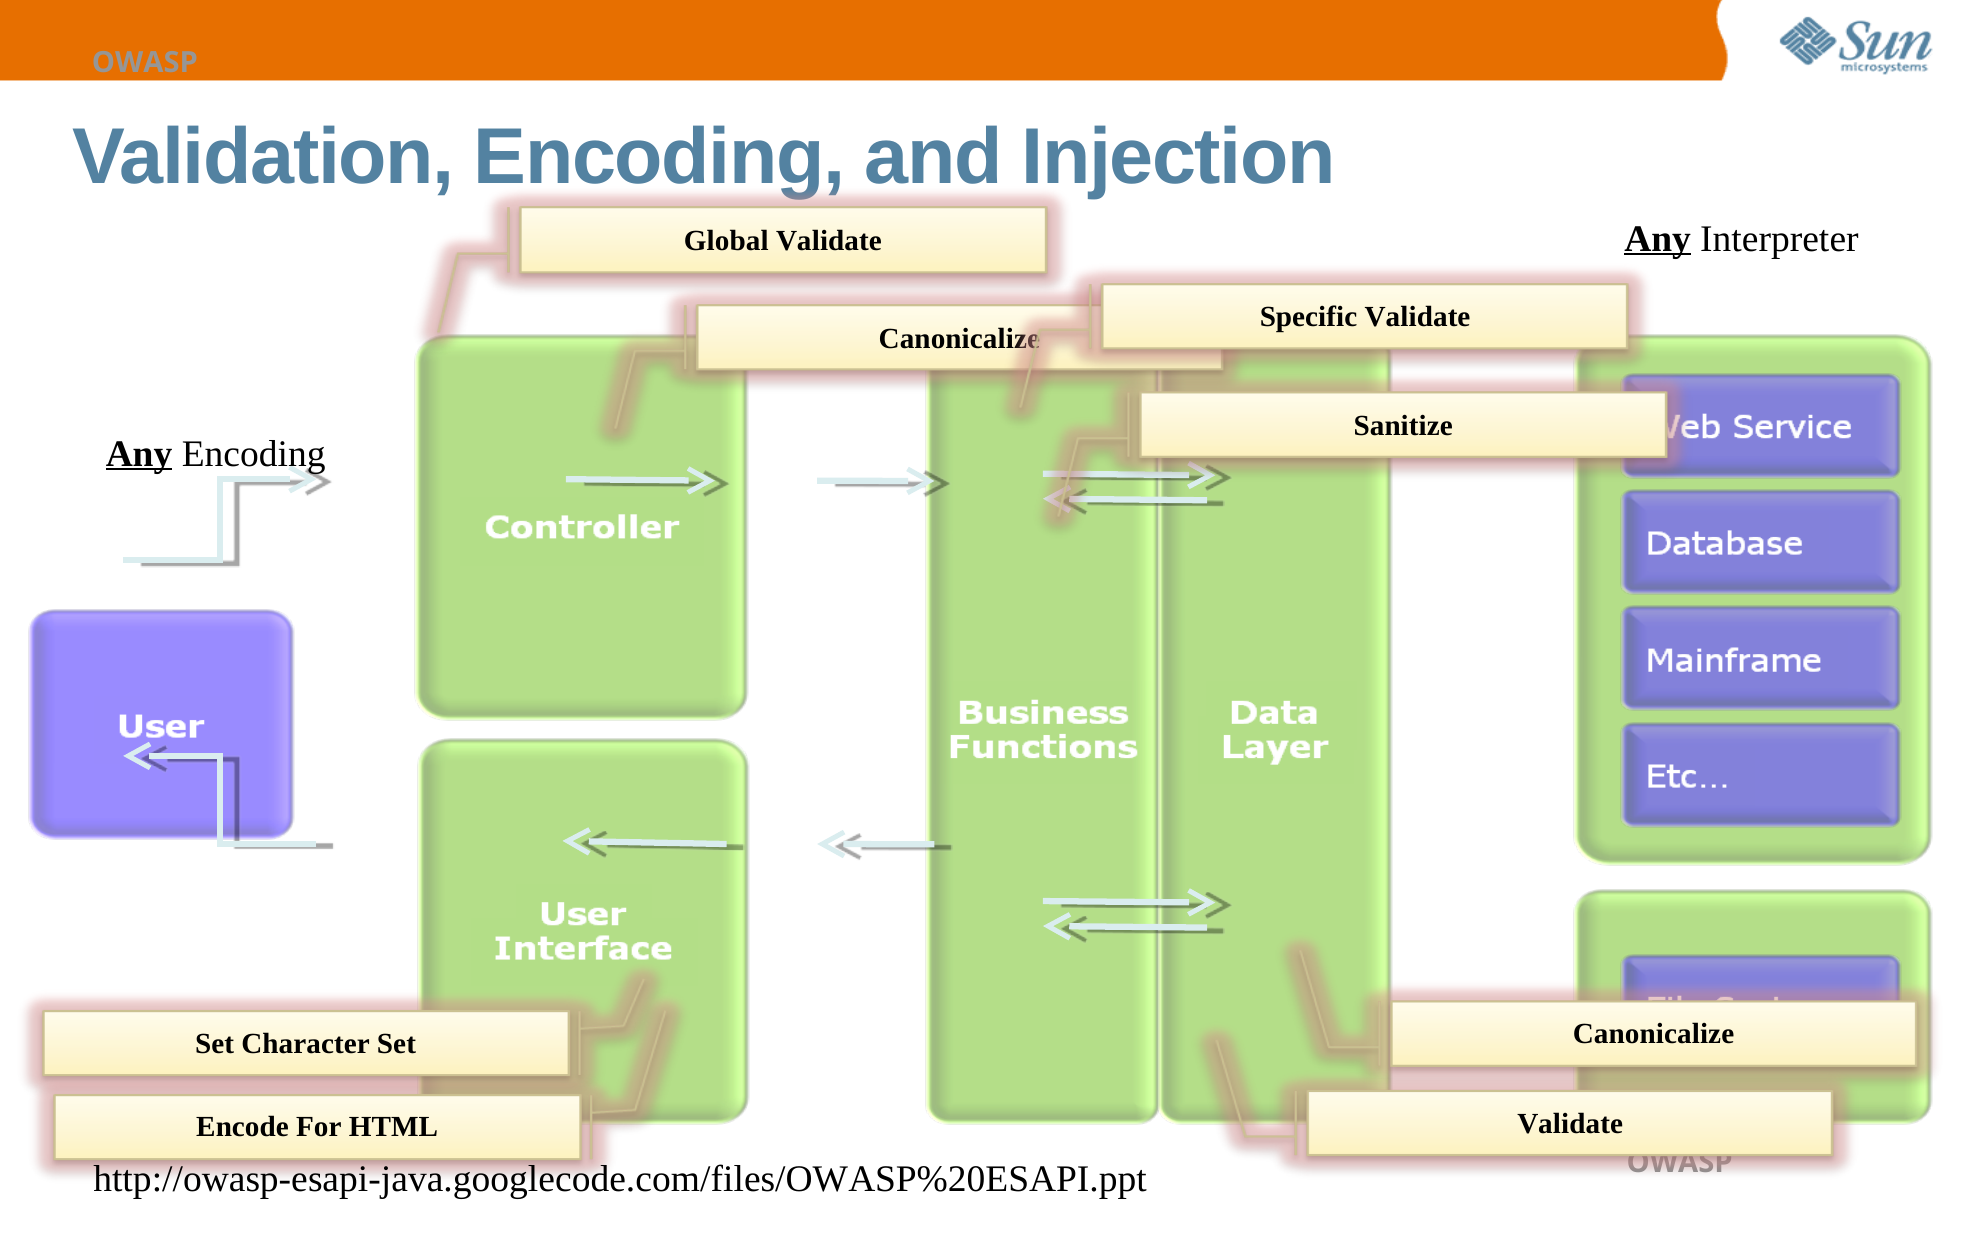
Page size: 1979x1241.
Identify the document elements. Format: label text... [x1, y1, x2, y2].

text_box http://owasp-esapi-java.googlecode.com/files/OWASP%20ESAPI.ppt [93, 1157, 1979, 1206]
text_box Canonicalize [1391, 1001, 1917, 1066]
picture [223, 757, 239, 841]
picture [395, 174, 1960, 1157]
text_box Any Interpreter [1609, 210, 1874, 268]
text_box Sanitize [1140, 393, 1666, 458]
title Validation, Encoding, and Injection [57, 92, 1929, 207]
picture [0, 0, 1979, 83]
text_box Global Validate [520, 208, 1046, 273]
text_box Any Encoding [91, 425, 341, 483]
picture [26, 607, 297, 842]
picture [223, 763, 233, 841]
text_box Specific Validate [1102, 285, 1628, 350]
text_box Encode For HTML [54, 1094, 580, 1159]
text_box Canonicalize [697, 306, 977, 371]
text_box Validate [1307, 1091, 1833, 1156]
picture [0, 736, 752, 1199]
